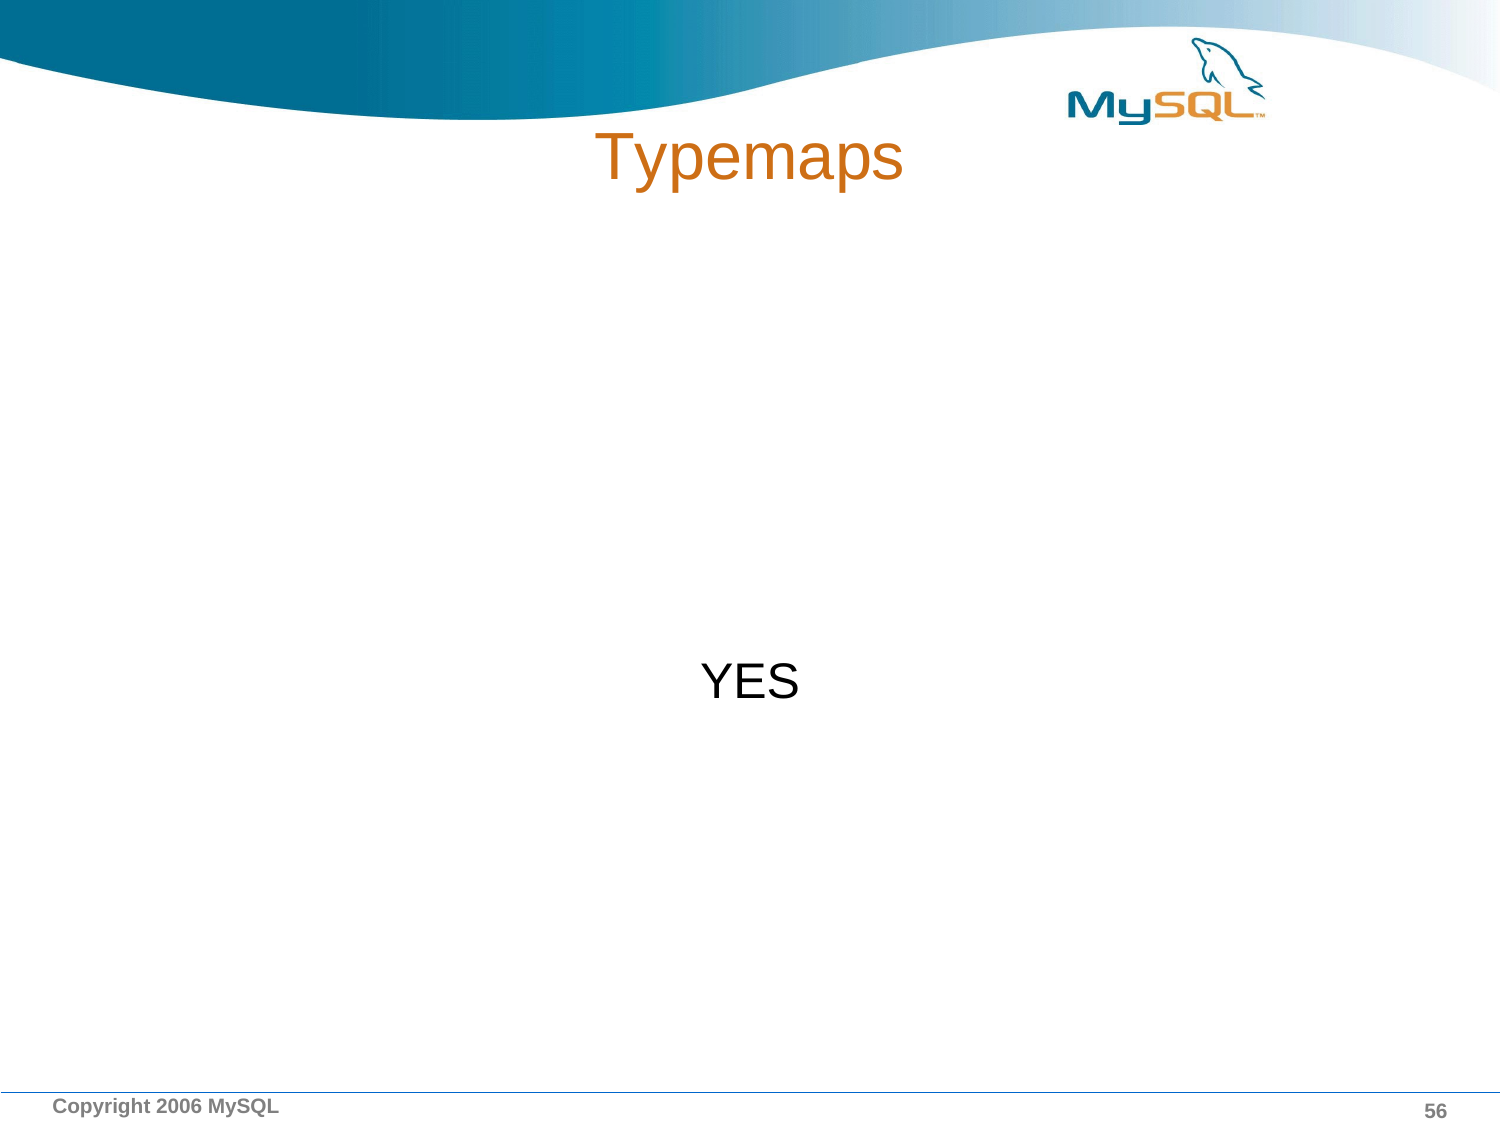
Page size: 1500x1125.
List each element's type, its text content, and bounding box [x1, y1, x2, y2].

subtitle YES [112, 257, 1388, 1106]
title Typemaps [0, 94, 1500, 218]
picture [0, 58, 167, 94]
picture [666, 0, 1500, 94]
